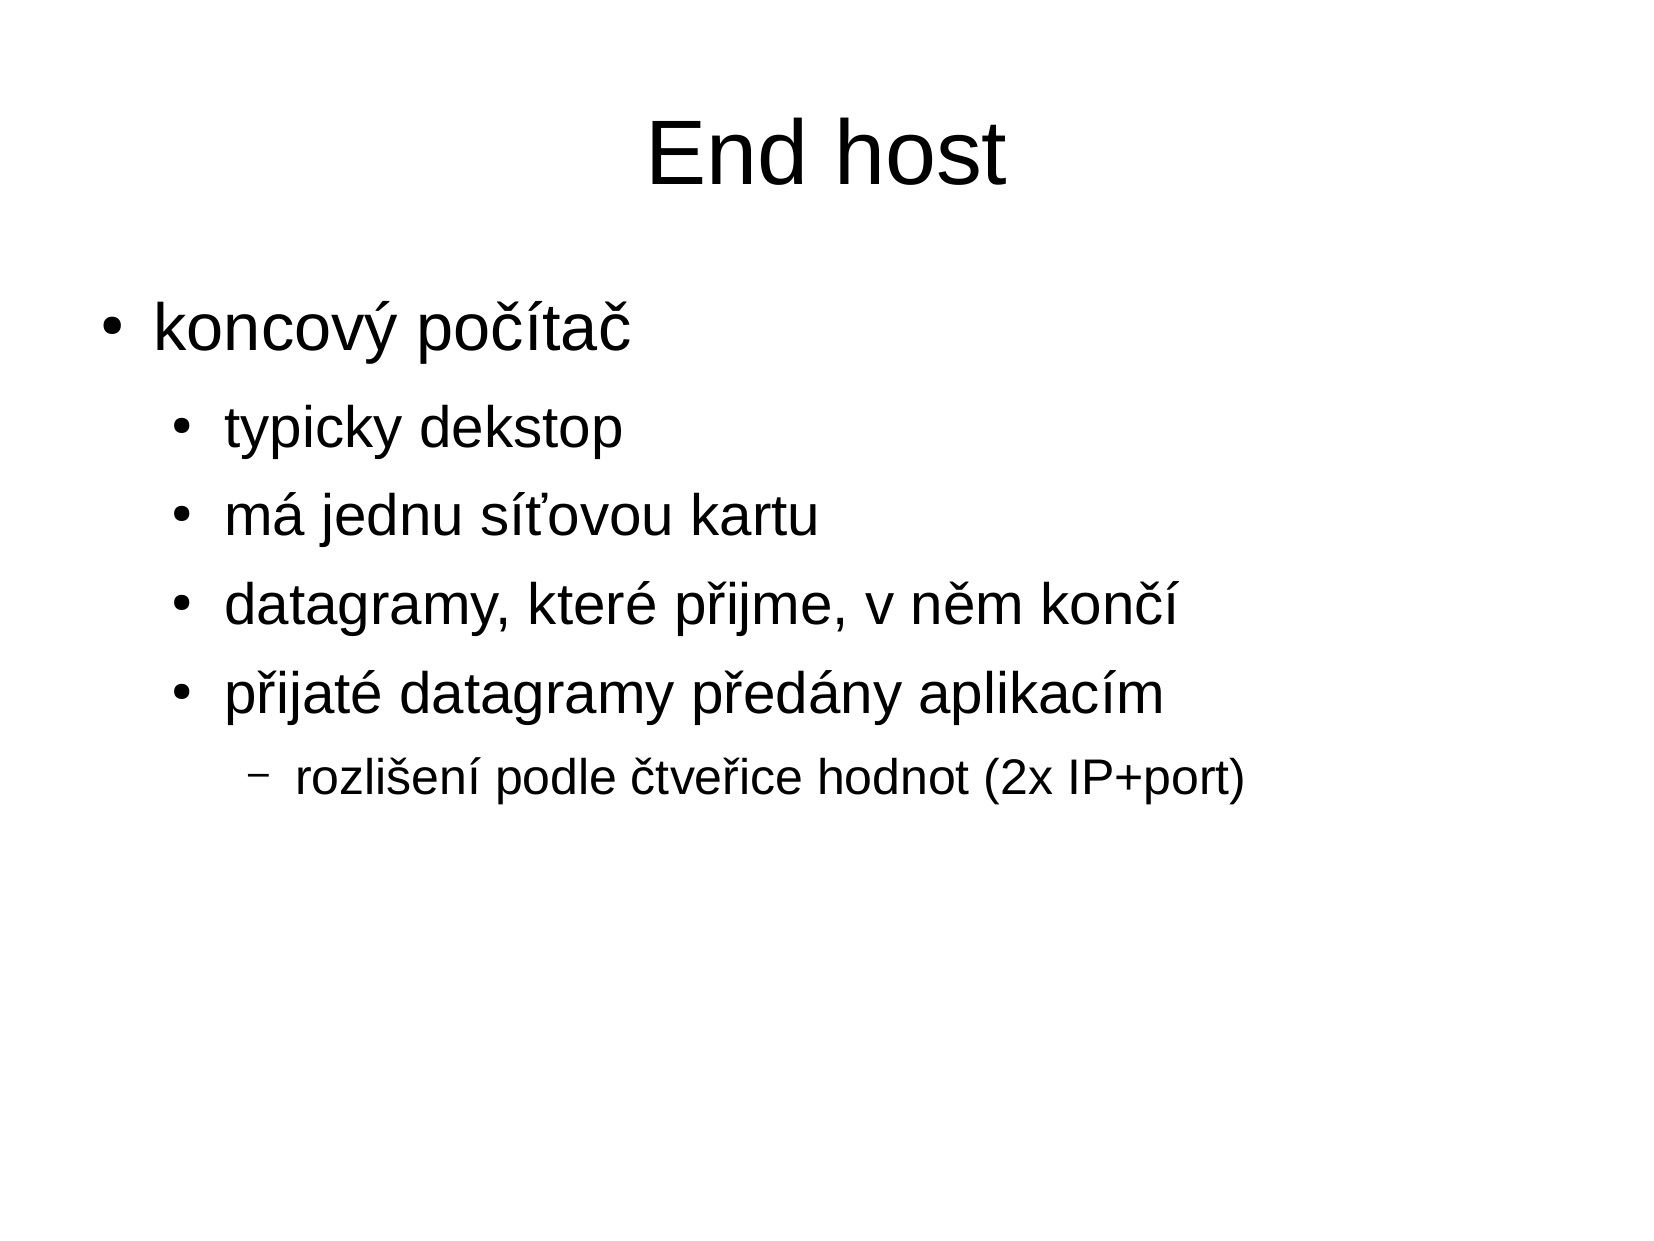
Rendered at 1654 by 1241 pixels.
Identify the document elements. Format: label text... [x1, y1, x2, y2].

list koncový počítač typicky dekstop má jednu síťovou kartu datagramy, které přijme, v něm končí přijaté datagramy předány aplikacím rozlišení podle čtveřice hodnot (2x IP+port) [82, 290, 1571, 1109]
title End host [82, 49, 1571, 257]
